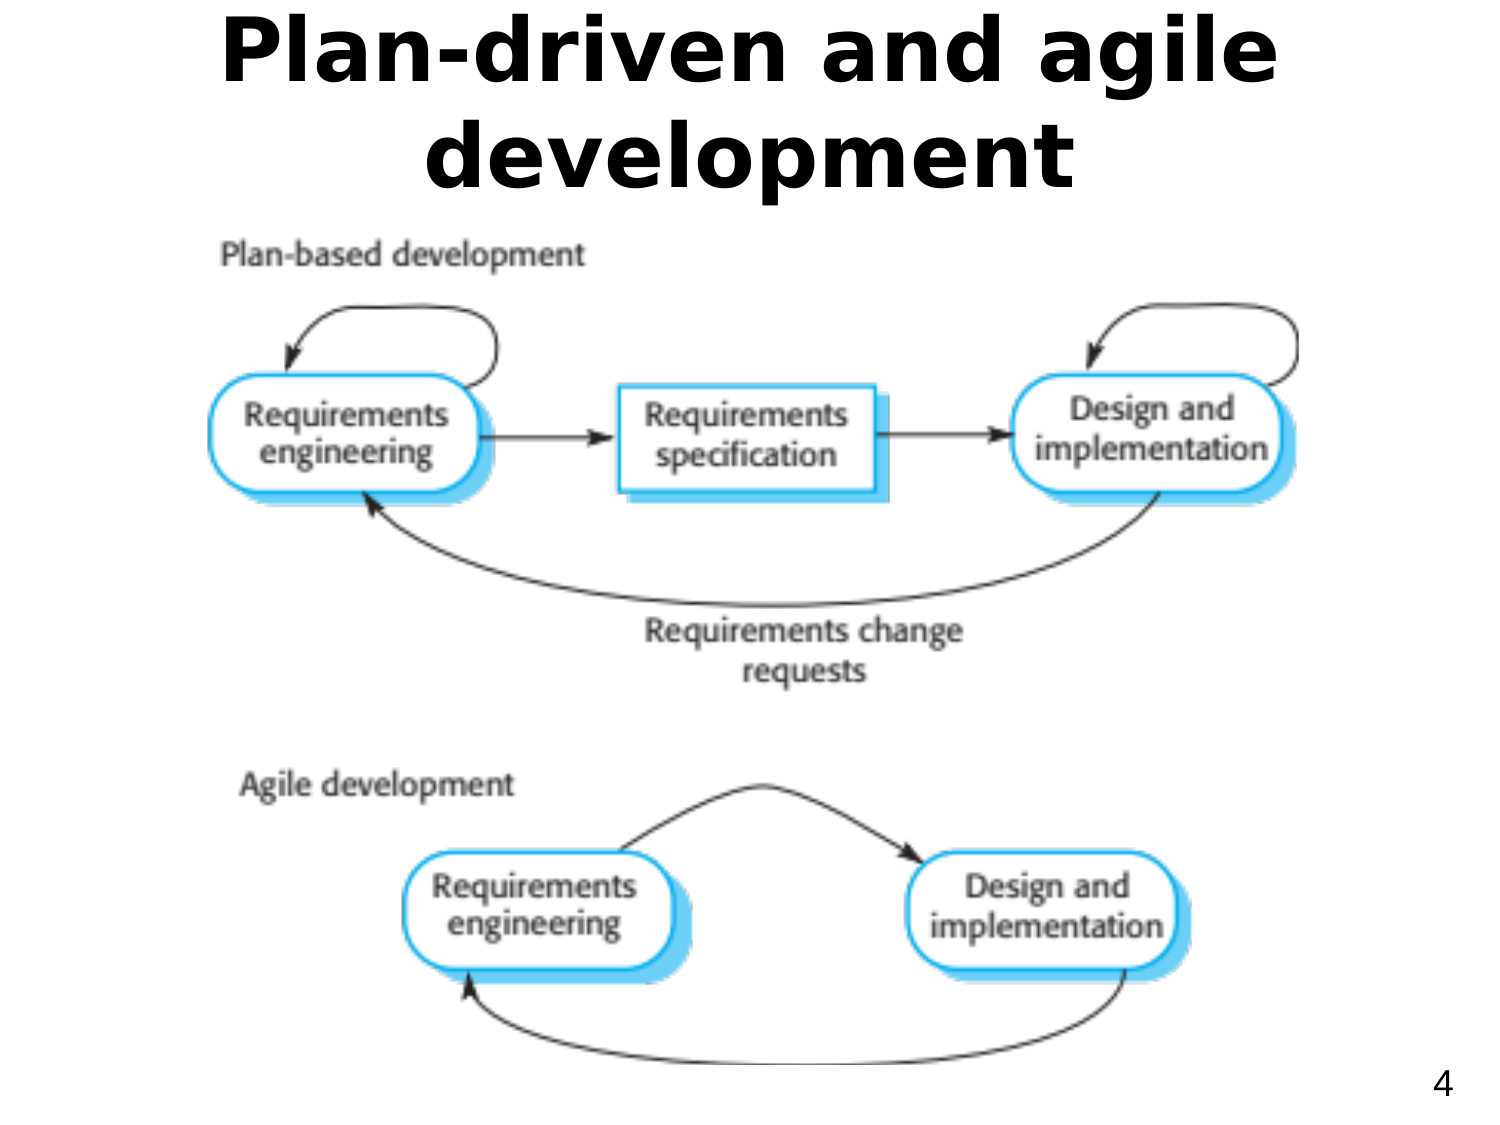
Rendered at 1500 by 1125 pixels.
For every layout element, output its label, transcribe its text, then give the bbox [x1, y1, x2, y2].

picture [206, 233, 1300, 1065]
title Plan-driven and agile development [75, 33, 1425, 166]
